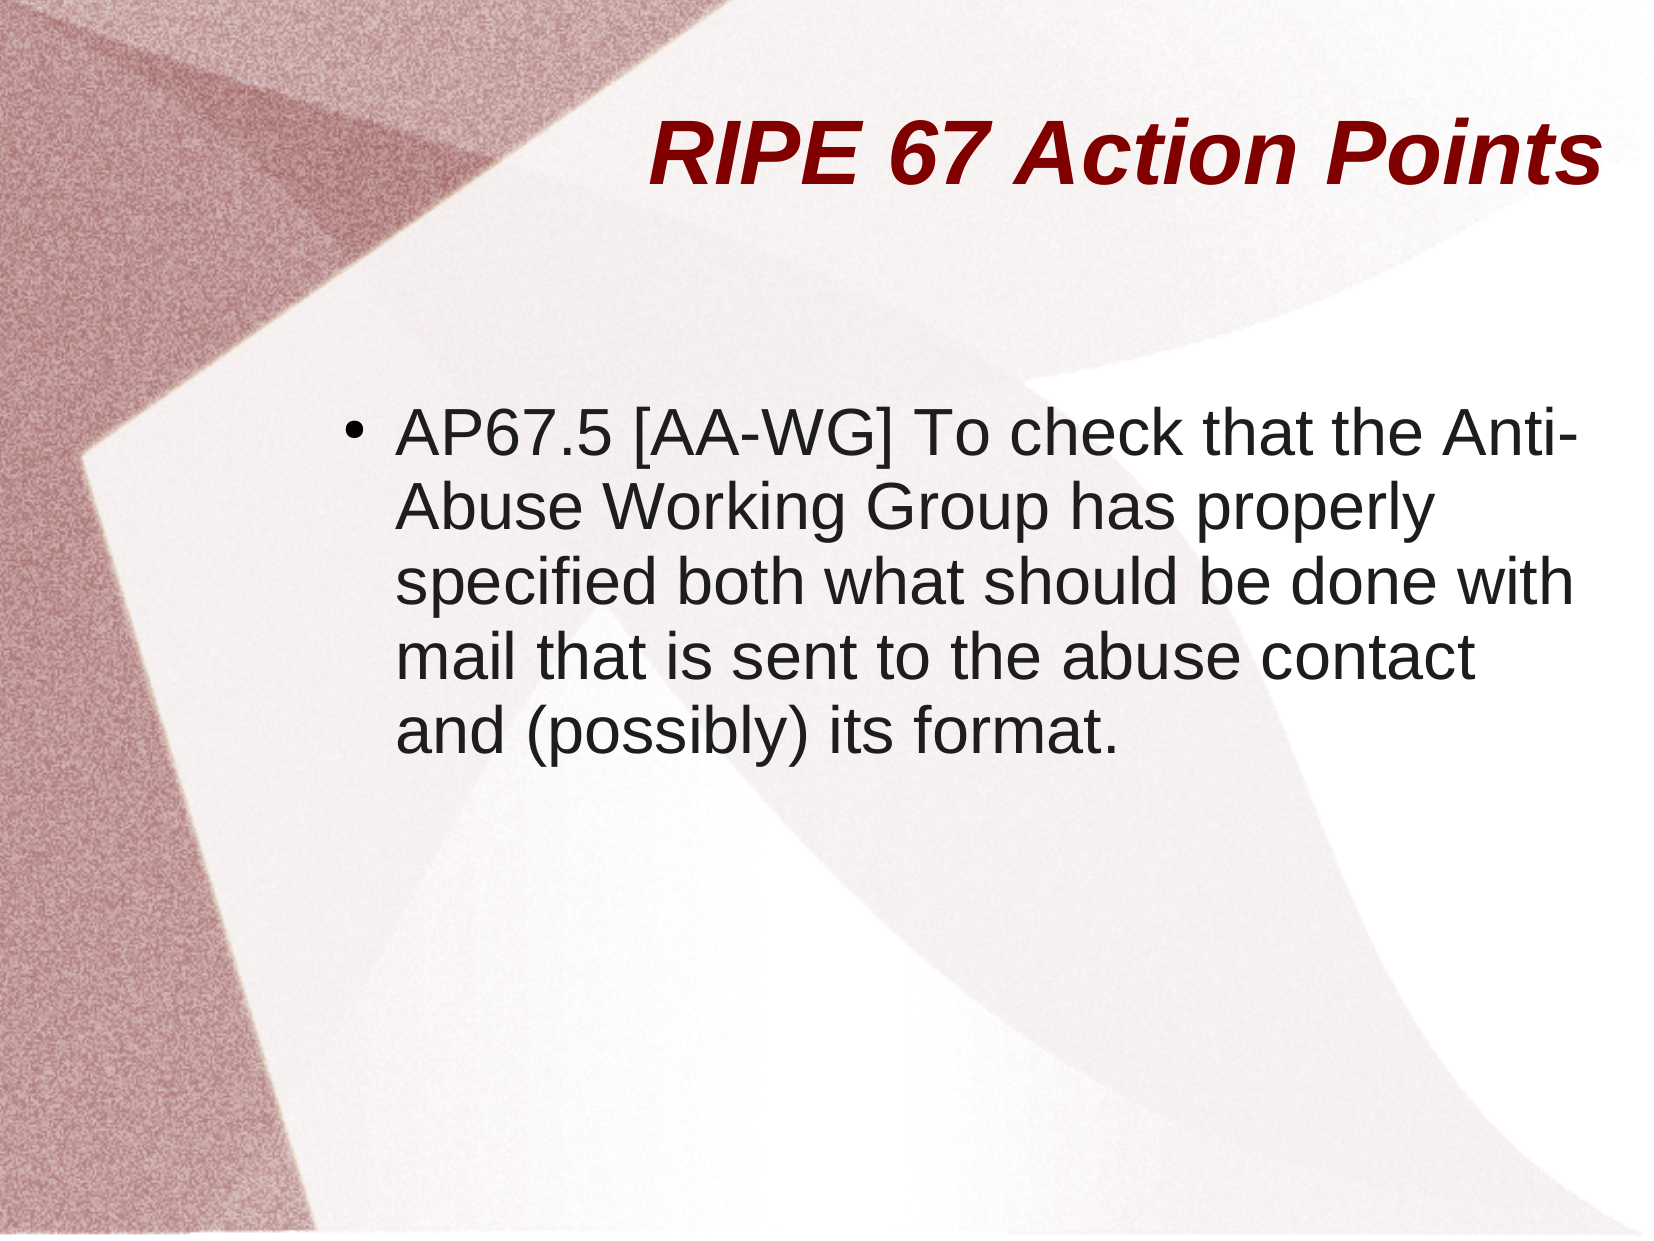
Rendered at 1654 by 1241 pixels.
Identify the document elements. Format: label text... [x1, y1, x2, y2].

picture [0, 0, 1654, 1241]
title RIPE 67 Action Points [596, 49, 1607, 257]
list AP67.5 [AA-WG] To check that the Anti-Abuse Working Group has properly specified both what should be done with mail that is sent to the abuse contact and (possibly) its format. [324, 290, 1601, 1010]
